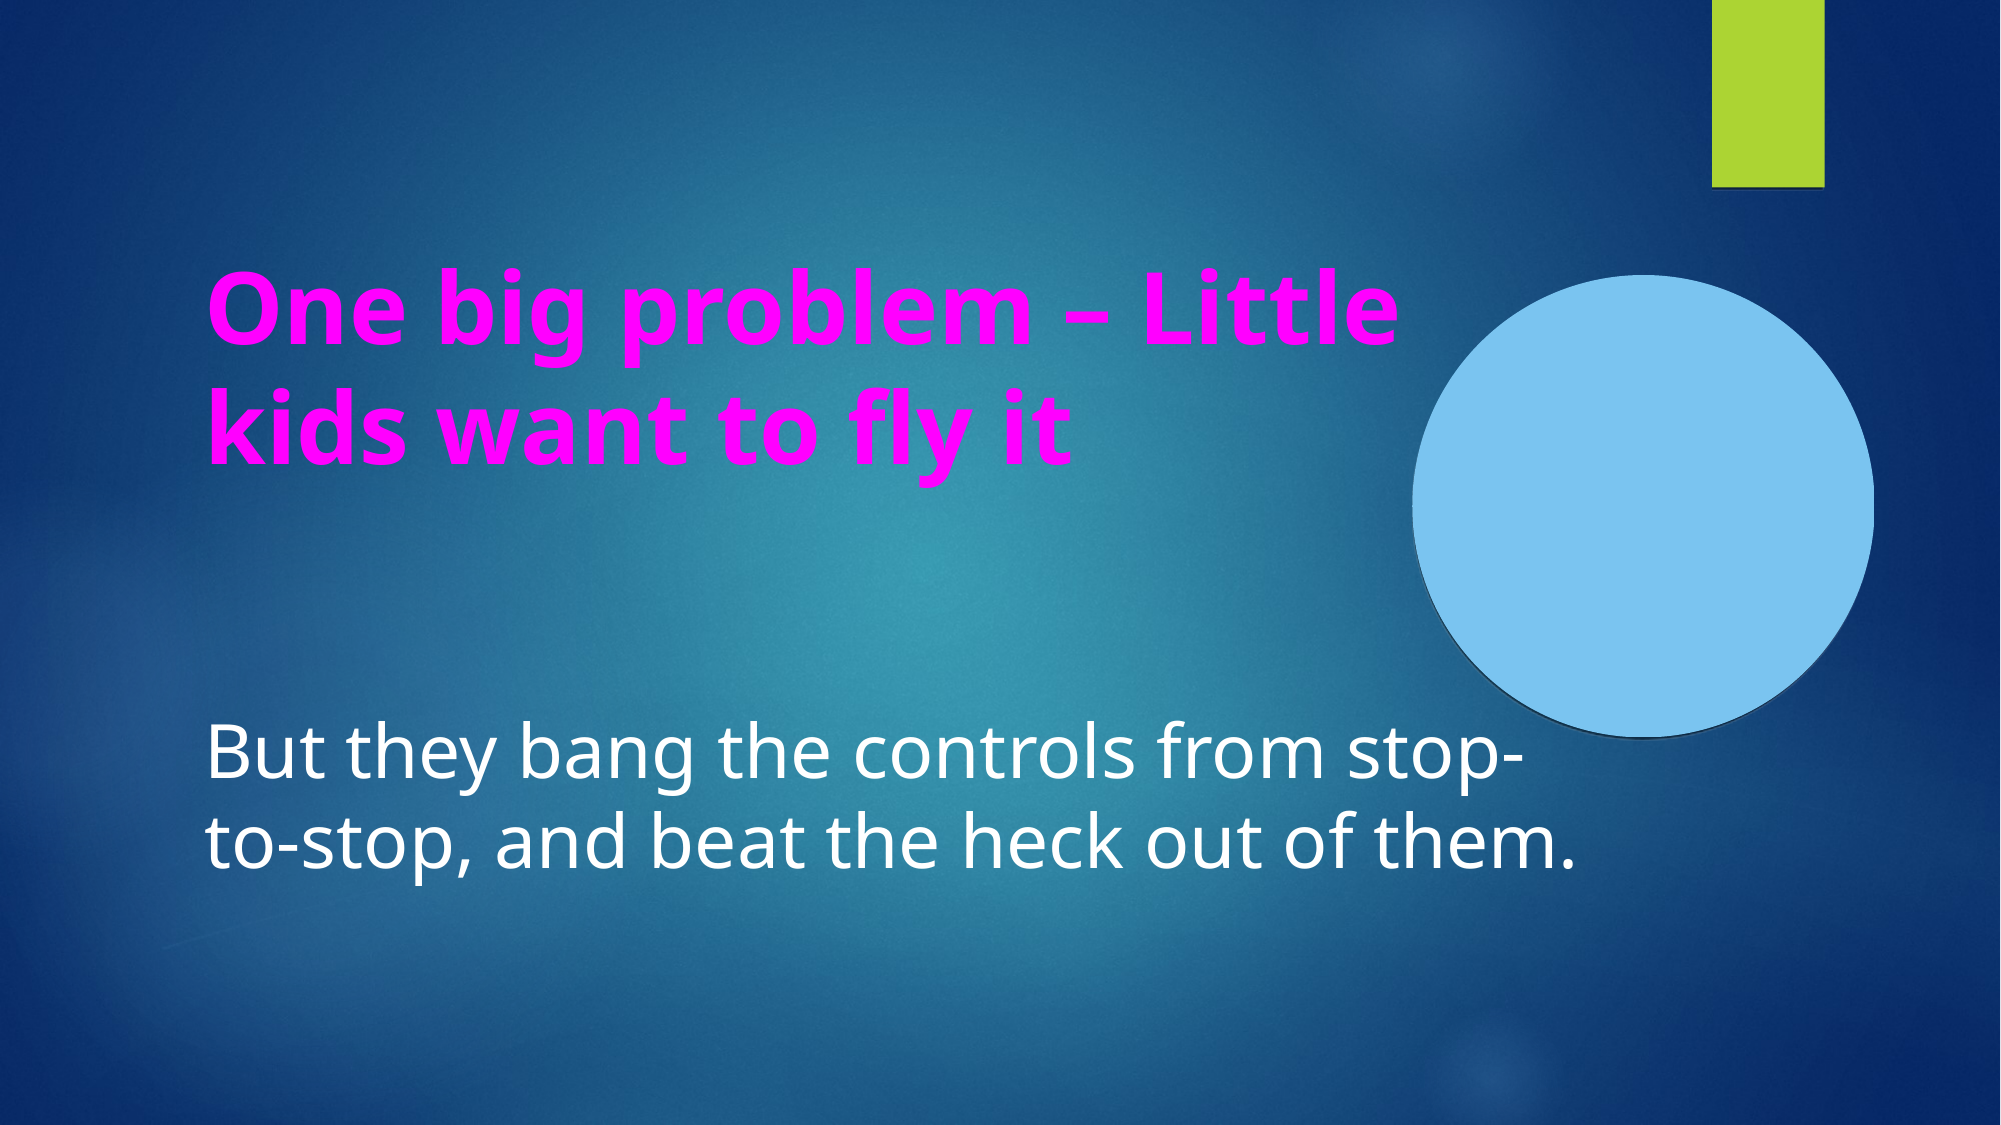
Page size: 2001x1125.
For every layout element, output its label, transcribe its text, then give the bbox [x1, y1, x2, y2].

text_box But they bang the controls from stop-to-stop, and beat the heck out of them. [189, 600, 1638, 988]
picture [0, 0, 2001, 1125]
text_box One big problem – Little kids want to fly it [189, 237, 1638, 563]
